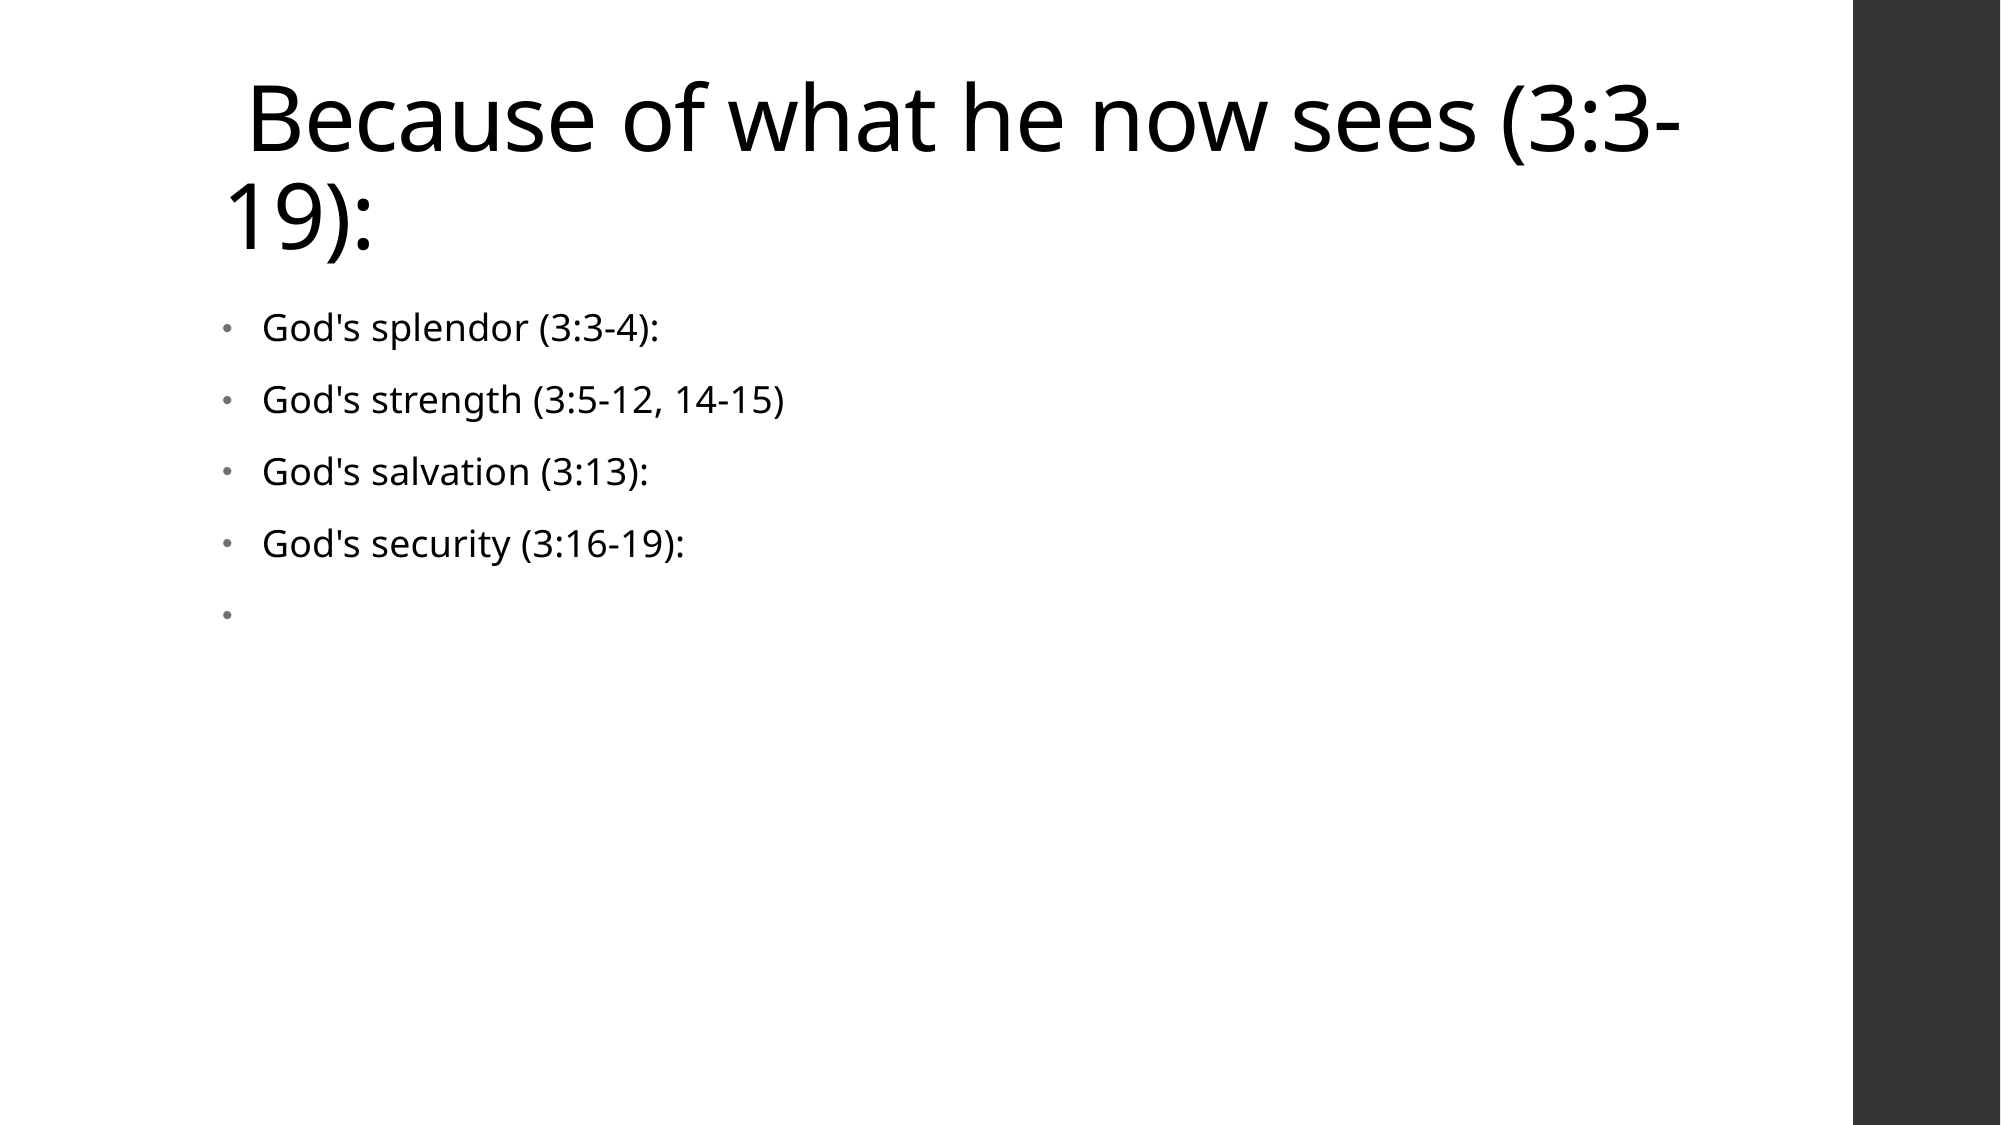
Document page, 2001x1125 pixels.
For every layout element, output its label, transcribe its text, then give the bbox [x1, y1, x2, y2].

title Because of what he now sees (3:3-19): [206, 60, 1797, 278]
list God's splendor (3:3-4): God's strength (3:5-12, 14-15) God's salvation (3:13): God's security (3:16-19): [206, 299, 1617, 1014]
